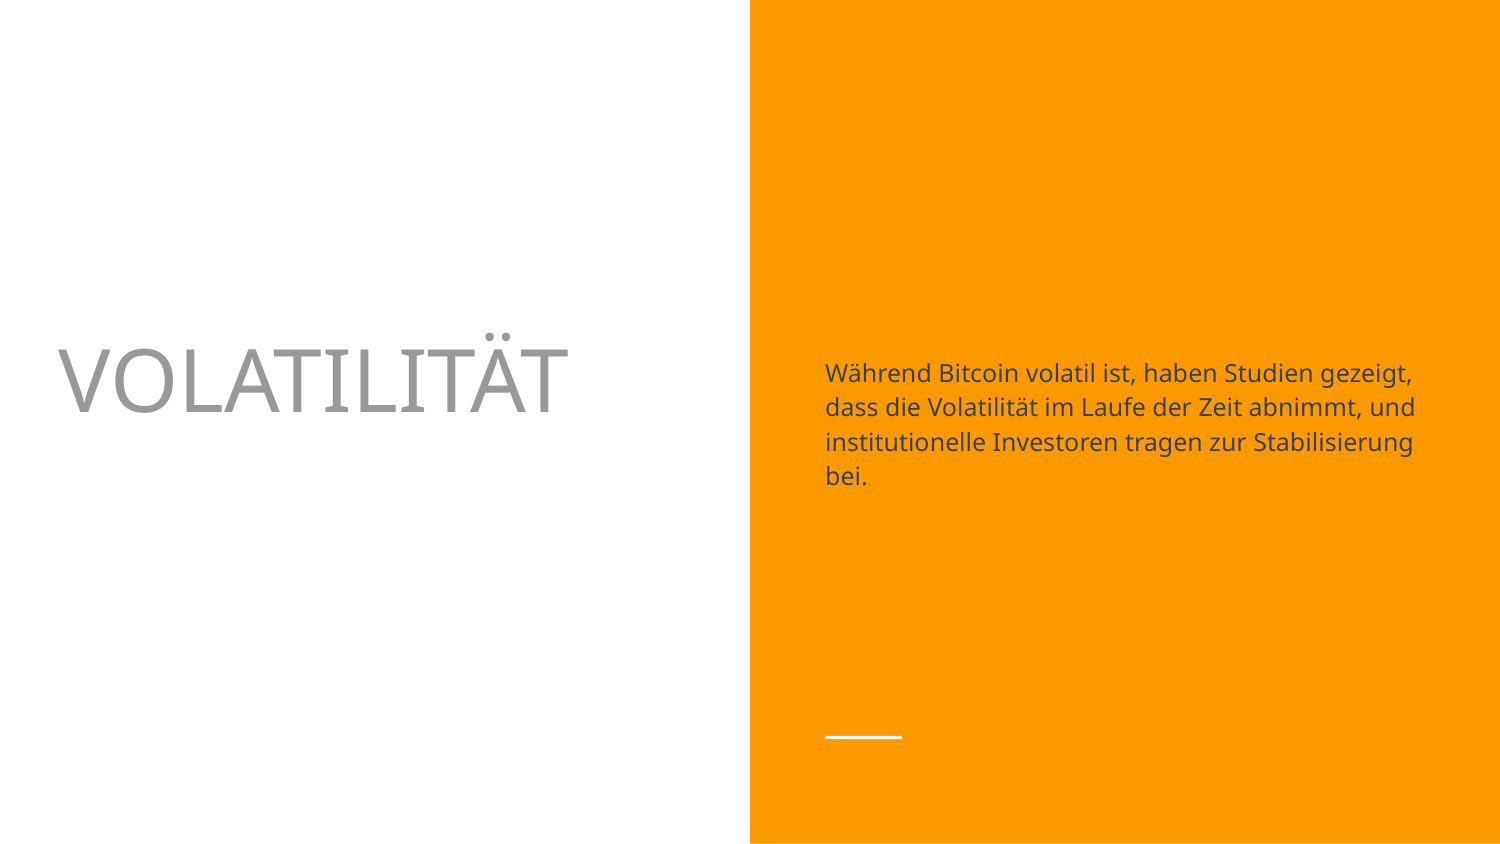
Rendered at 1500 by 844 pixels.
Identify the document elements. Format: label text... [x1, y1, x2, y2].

list Während Bitcoin volatil ist, haben Studien gezeigt, dass die Volatilität im Laufe der Zeit abnimmt, und institutionelle Investoren tragen zur Stabilisierung bei. [810, 118, 1440, 725]
title VOLATILITÄT [43, 152, 708, 446]
